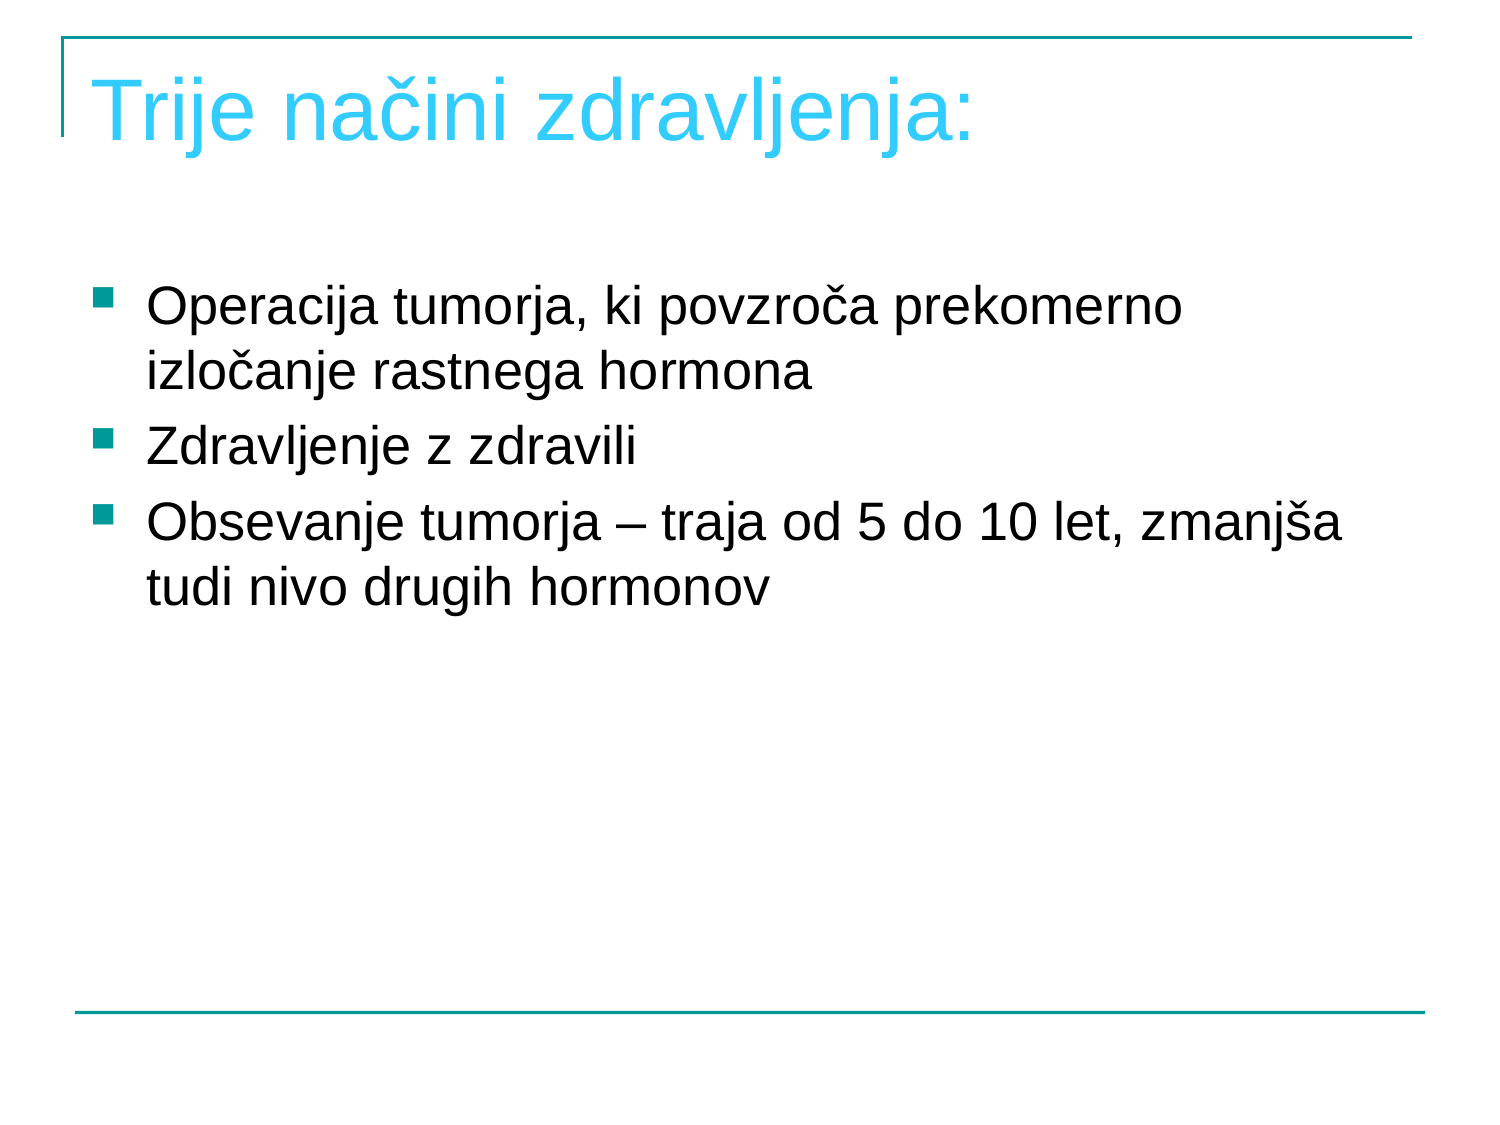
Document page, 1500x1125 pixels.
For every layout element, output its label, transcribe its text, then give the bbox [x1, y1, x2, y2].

title Trije načini zdravljenja: [75, 45, 1425, 233]
list Operacija tumorja, ki povzroča prekomerno izločanje rastnega hormona Zdravljenje z zdravili Obsevanje tumorja – traja od 5 do 10 let, zmanjša tudi nivo drugih hormonov [75, 262, 1425, 1006]
